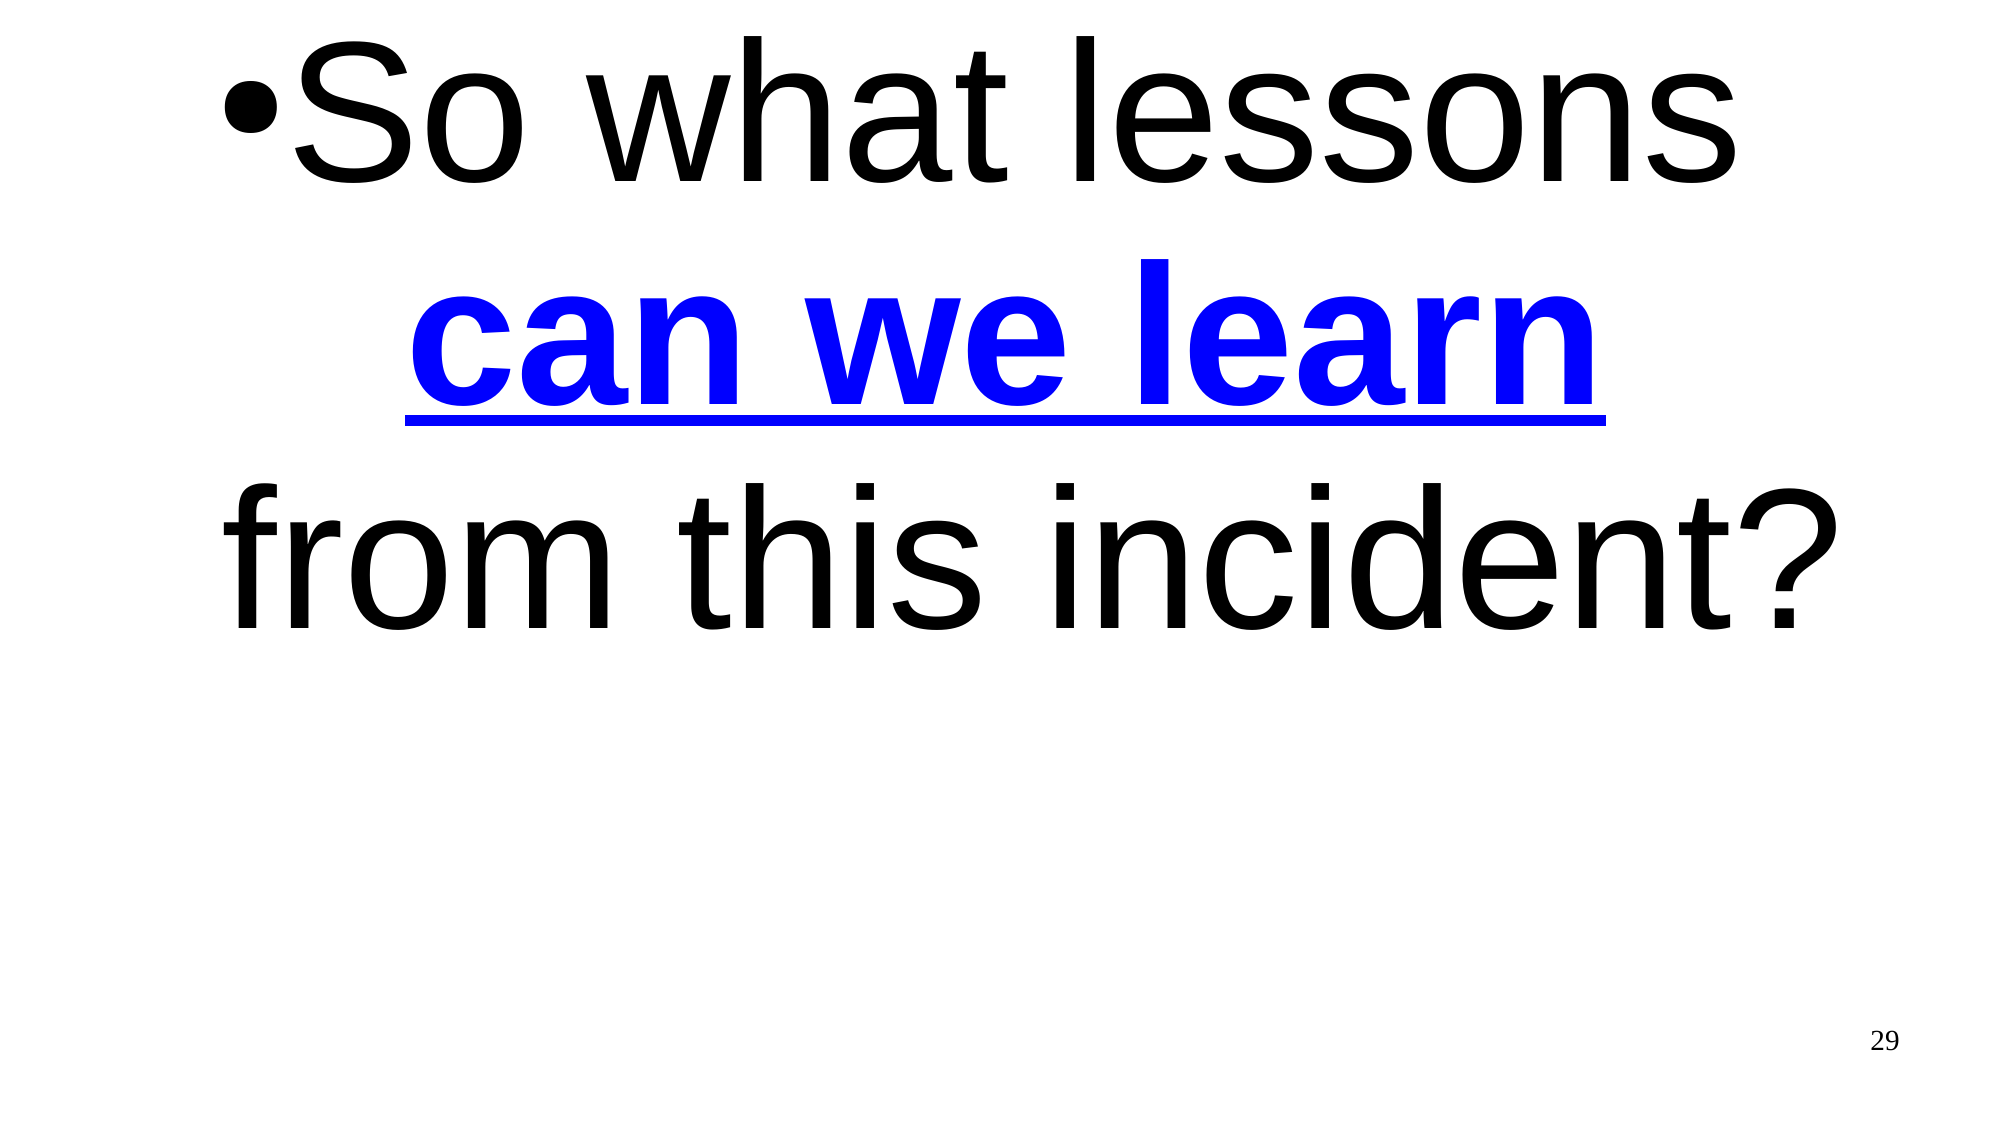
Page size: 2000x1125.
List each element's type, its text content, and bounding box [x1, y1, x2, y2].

list So what lessons can we learn from this incident? [0, 0, 1996, 1123]
